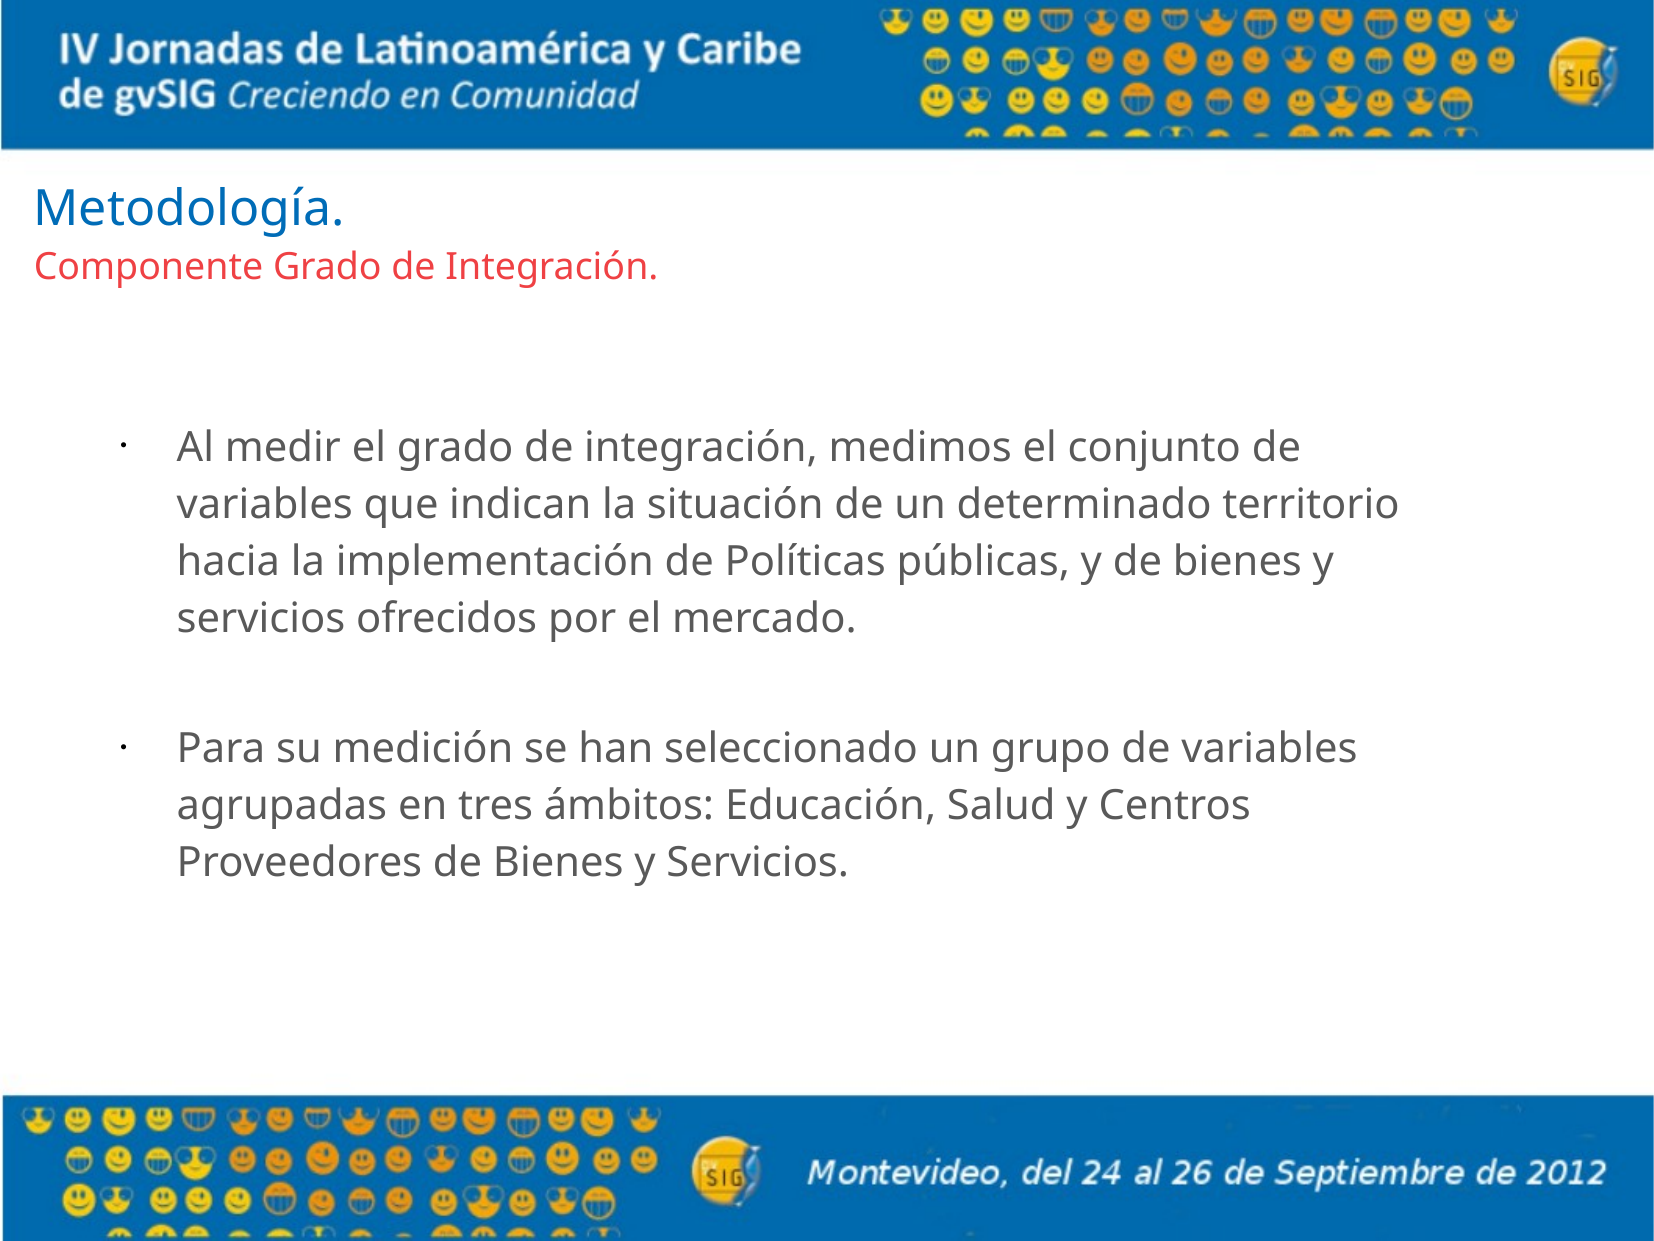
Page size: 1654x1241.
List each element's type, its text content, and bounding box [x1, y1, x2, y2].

list Al medir el grado de integración, medimos el conjunto de variables que indican la situación de un determinado territorio hacia la implementación de Políticas públicas, y de bienes y servicios ofrecidos por el mercado. Para su medición se han seleccionado un grupo de variables agrupadas en tres ámbitos: Educación, Salud y Centros Proveedores de Bienes y Servicios. [105, 409, 1447, 1152]
title Metodología. Componente Grado de Integración. [19, 137, 1359, 325]
picture [0, 0, 1654, 1241]
